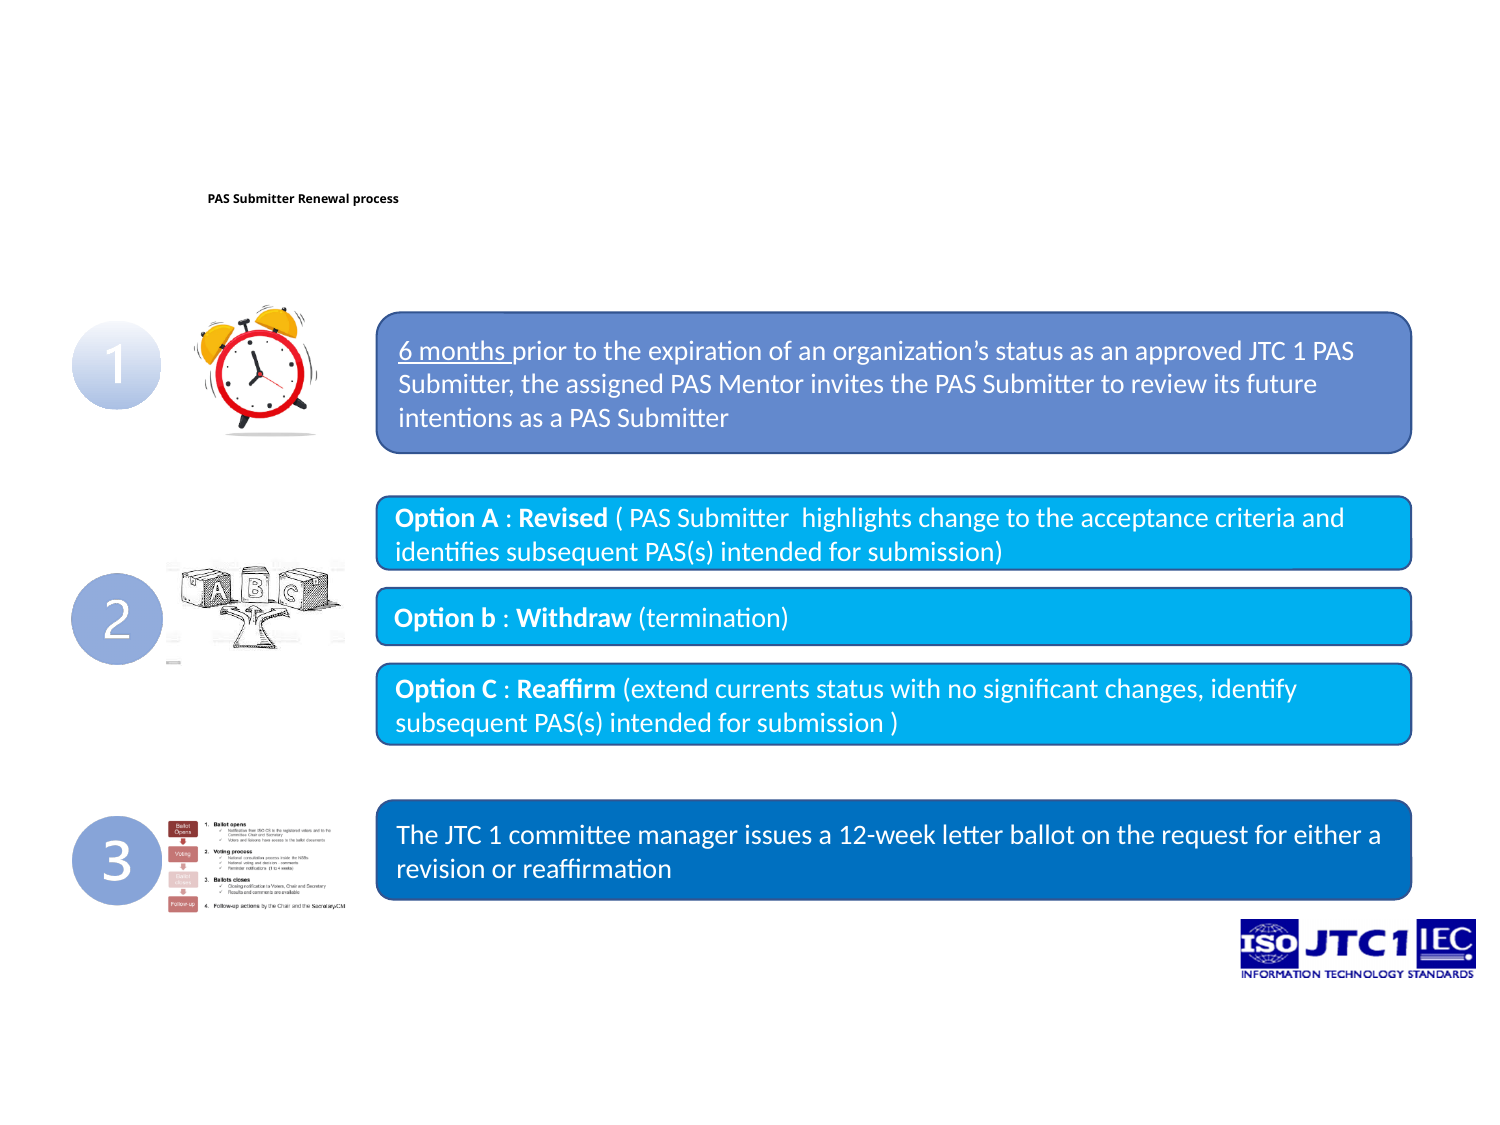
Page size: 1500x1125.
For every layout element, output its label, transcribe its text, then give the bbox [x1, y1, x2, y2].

text_box Option A : Revised ( PAS Submitter highlights change to the acceptance criteria and identifies subsequent PAS(s) intended for submission) [376, 496, 1412, 570]
picture [173, 281, 346, 454]
title PAS Submitter Renewal process [189, 185, 1397, 215]
text_box The JTC 1 committee manager issues a 12-week letter ballot on the request for either a revision or reaffirmation [376, 800, 1412, 900]
text_box 6 months prior to the expiration of an organization’s status as an approved JTC 1 PAS Submitter, the assigned PAS Mentor invites the PAS Submitter to review its future intentions as a PAS Submitter [376, 312, 1412, 454]
text_box [72, 320, 162, 410]
text_box Option C : Reaffirm (extend currents status with no significant changes, identify subsequent PAS(s) intended for submission ) [376, 663, 1412, 745]
text_box [1240, 919, 1476, 978]
text_box Option b : Withdraw (termination) [376, 588, 1412, 646]
picture [60, 804, 356, 919]
picture [60, 546, 345, 676]
